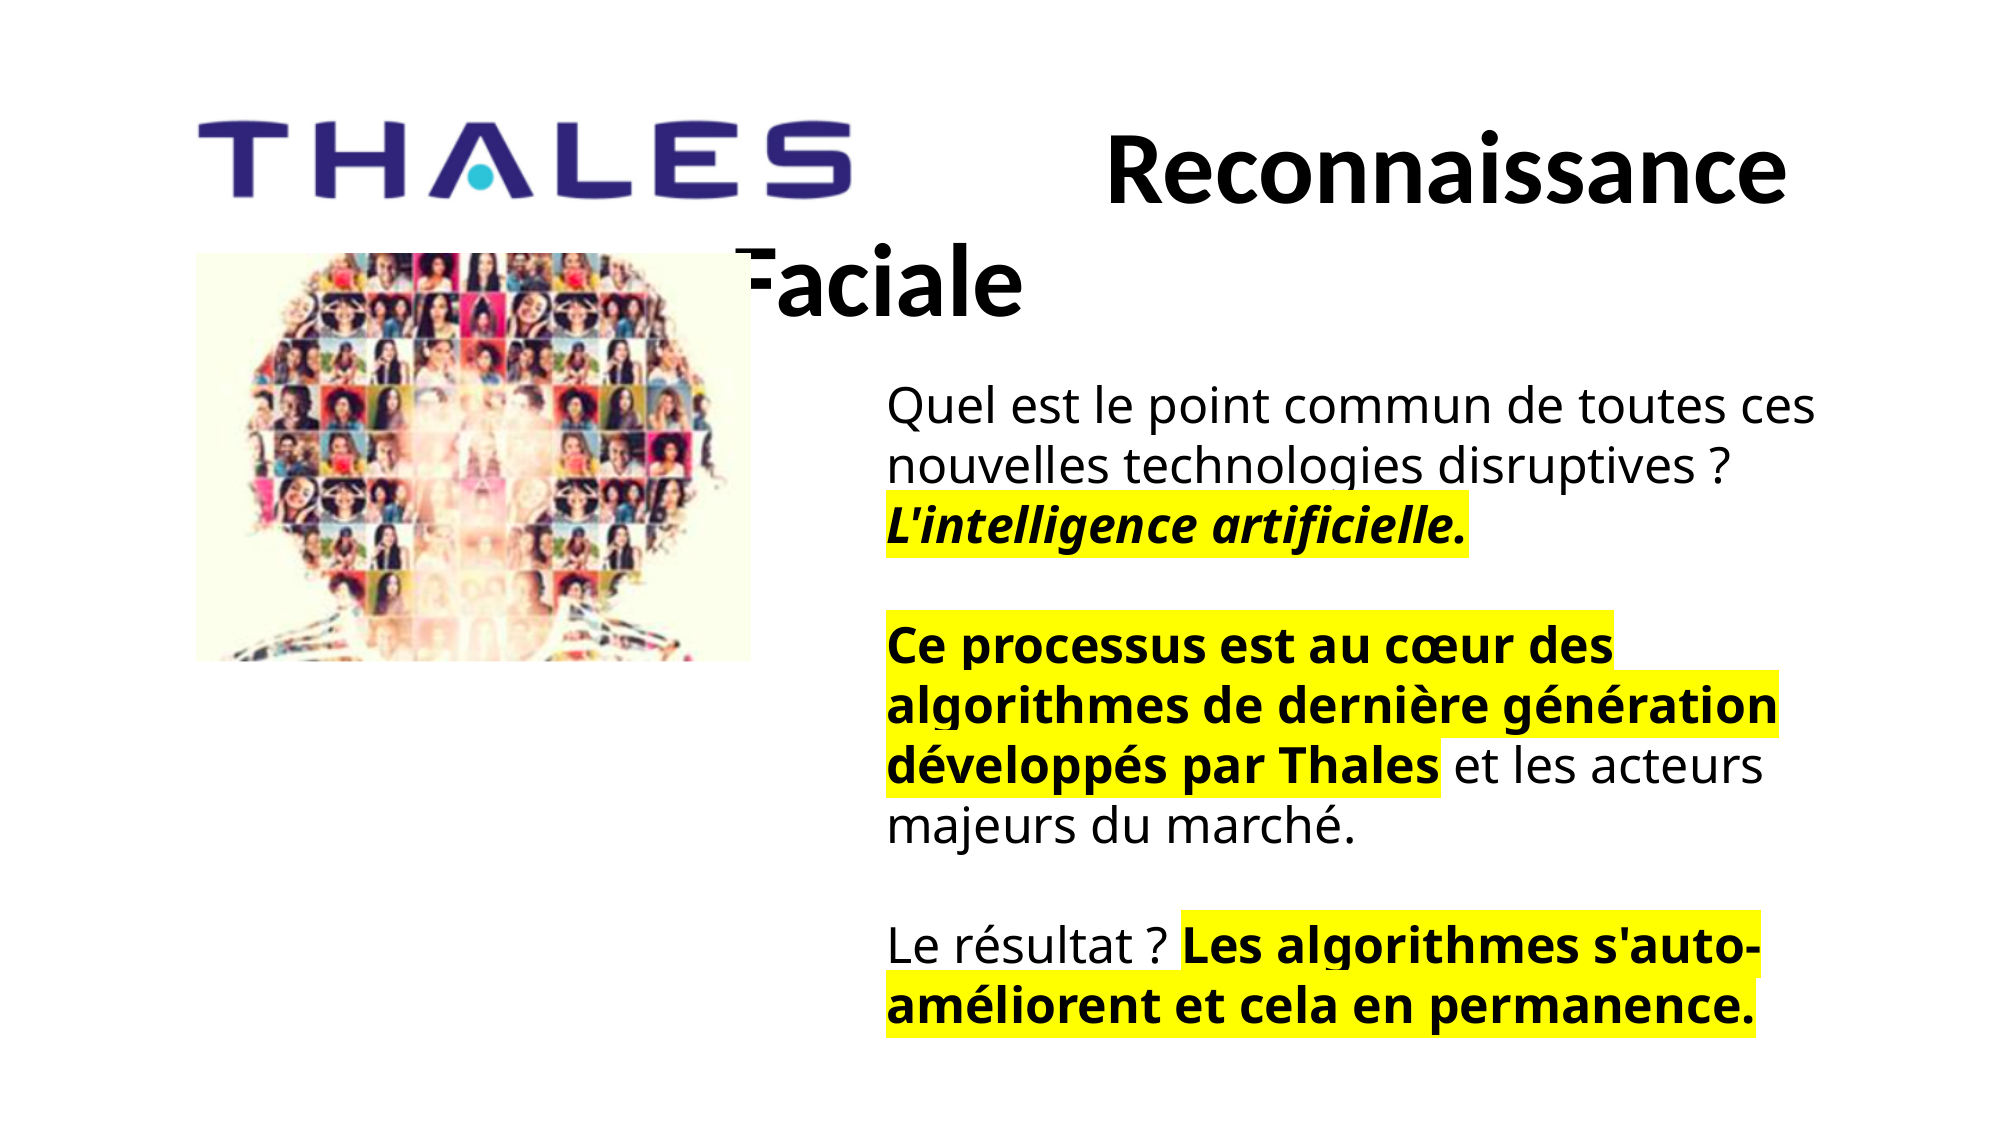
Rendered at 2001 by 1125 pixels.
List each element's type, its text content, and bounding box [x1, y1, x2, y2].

text_box Quel est le point commun de toutes ces nouvelles technologies disruptives ? L'intelligence artificielle. Ce processus est au cœur des algorithmes de dernière génération développés par Thales et les acteurs majeurs du marché. Le résultat ? Les algorithmes s'auto-améliorent et cela en permanence. [871, 366, 1871, 1041]
picture [179, 105, 872, 216]
title Reconnaissance Faciale [715, 106, 1940, 324]
picture [196, 253, 751, 663]
